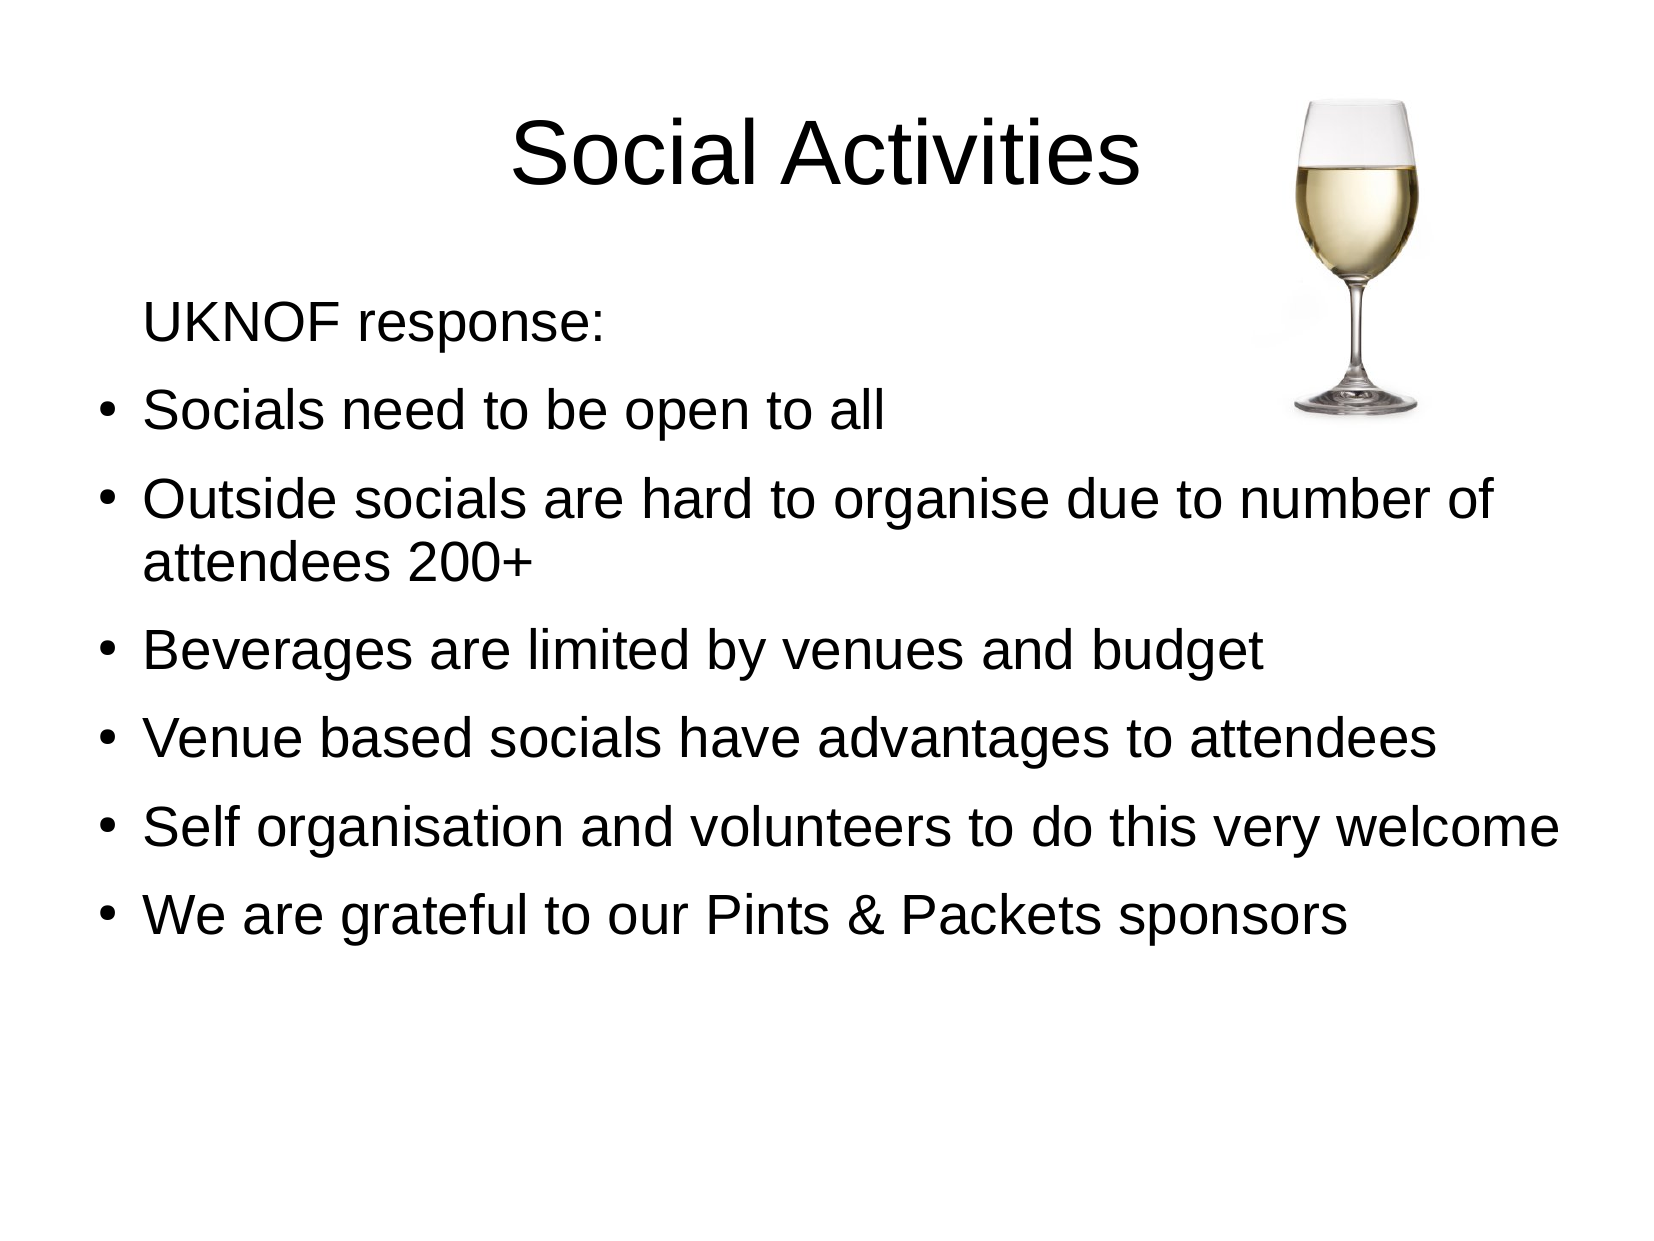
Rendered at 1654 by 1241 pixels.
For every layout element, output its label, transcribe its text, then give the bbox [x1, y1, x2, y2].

picture [1241, 59, 1471, 436]
title Social Activities [82, 49, 1571, 257]
list UKNOF response: Socials need to be open to all Outside socials are hard to organise due to number of attendees 200+ Beverages are limited by venues and budget Venue based socials have advantages to attendees Self organisation and volunteers to do this very welcome We are grateful to our Pints & Packets sponsors [82, 290, 1571, 1010]
